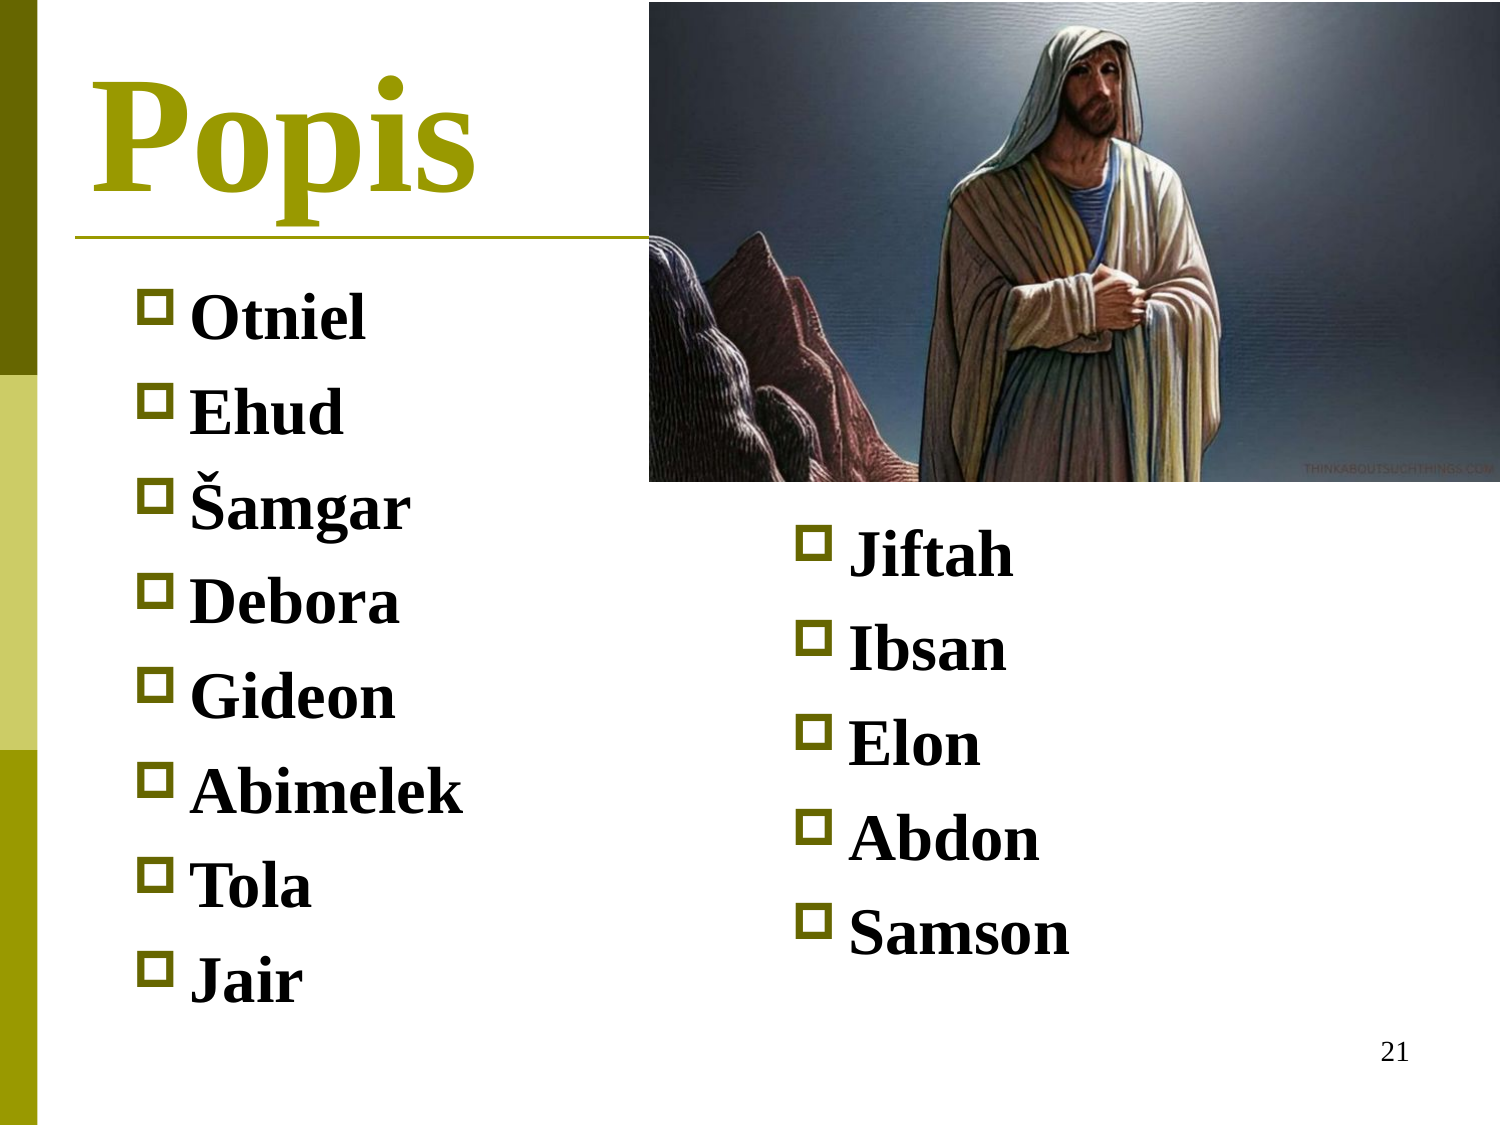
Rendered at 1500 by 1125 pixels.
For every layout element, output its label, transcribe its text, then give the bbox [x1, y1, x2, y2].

list Jiftah Ibsan Elon Abdon Samson [776, 501, 1447, 1125]
title Popis [75, 45, 649, 233]
picture [649, 2, 1500, 482]
list Otniel Ehud Šamgar Debora Gideon Abimelek Tola Jair [118, 265, 783, 1125]
